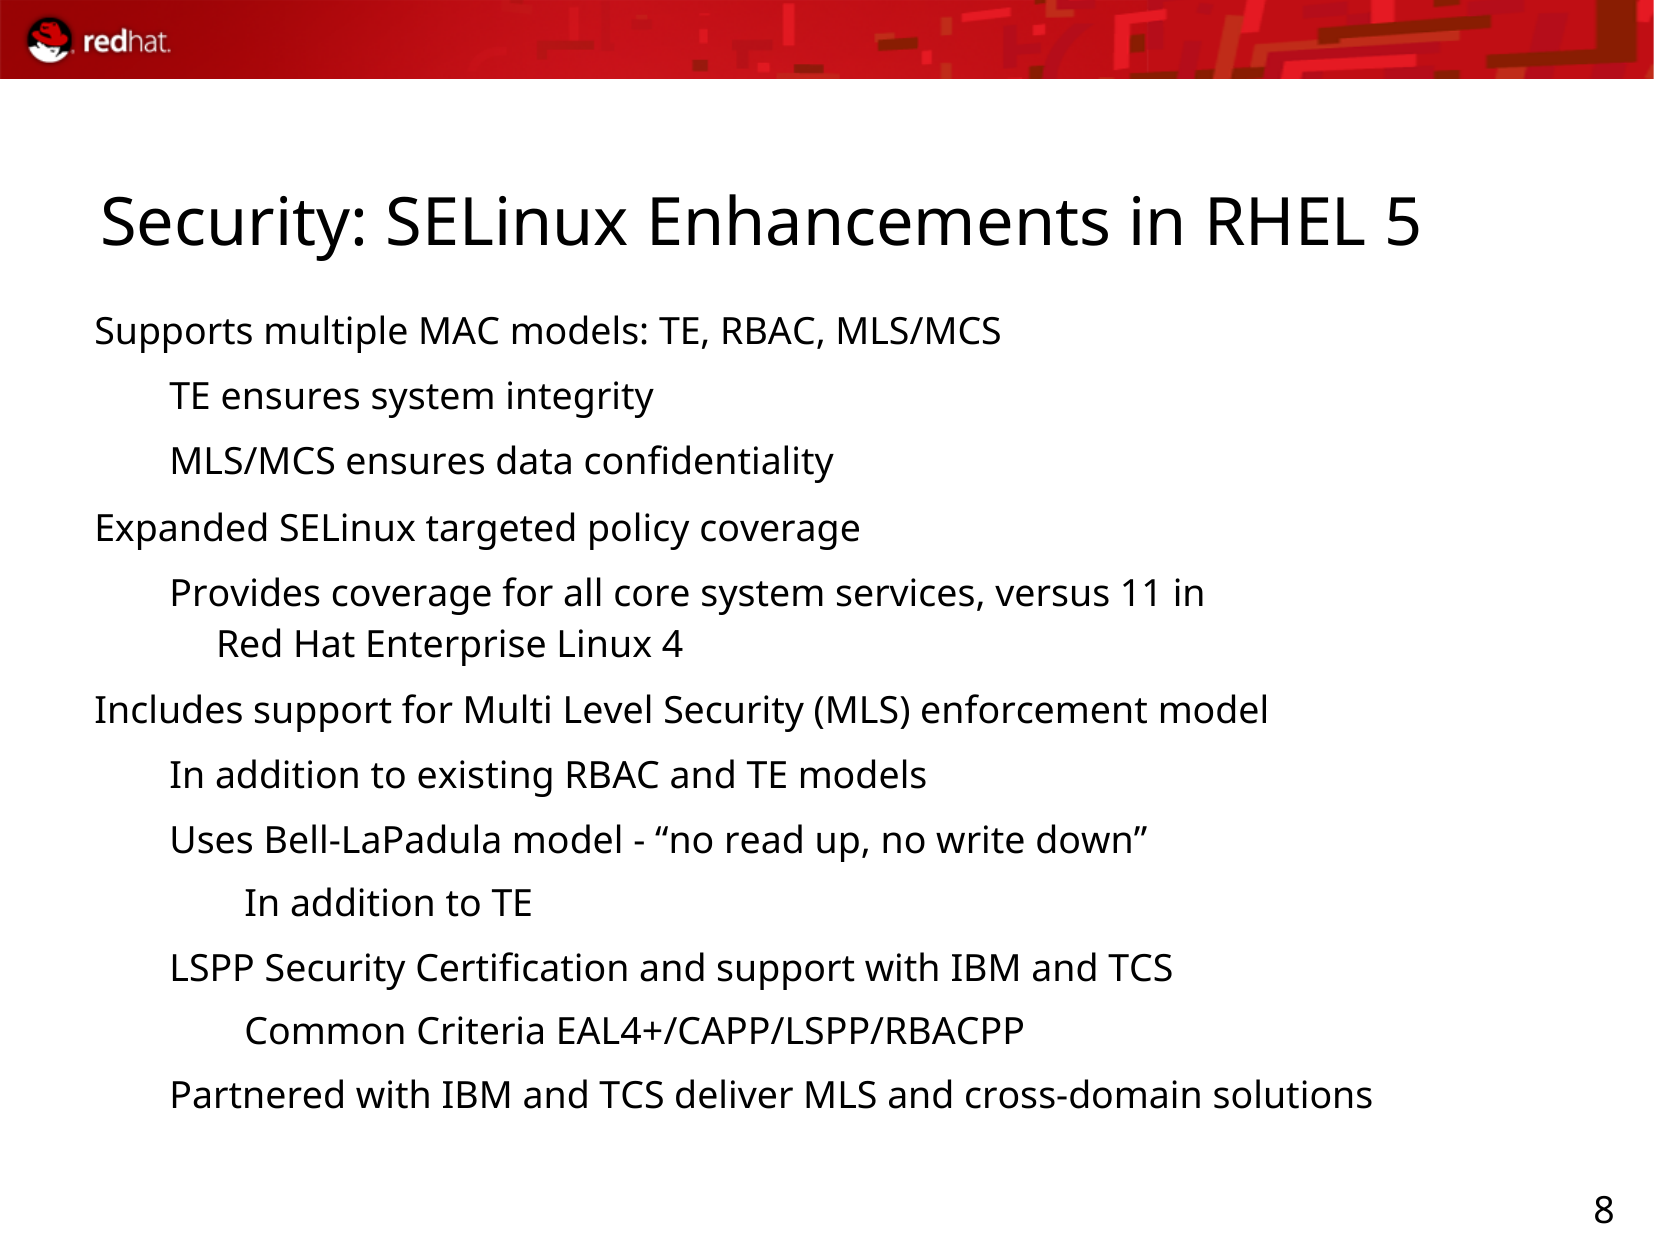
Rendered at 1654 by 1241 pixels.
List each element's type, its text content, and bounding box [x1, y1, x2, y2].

list Supports multiple MAC models: TE, RBAC, MLS/MCS TE ensures system integrity MLS/MCS ensures data confidentiality Expanded SELinux targeted policy coverage Provides coverage for all core system services, versus 11 in Red Hat Enterprise Linux 4 Includes support for Multi Level Security (MLS) enforcement model In addition to existing RBAC and TE models Uses Bell-LaPadula model - “no read up, no write down” In addition to TE LSPP Security Certification and support with IBM and TCS Common Criteria EAL4+/CAPP/LSPP/RBACPP Partnered with IBM and TCS deliver MLS and cross-domain solutions [94, 304, 1500, 1174]
picture [0, 0, 1654, 79]
title Security: SELinux Enhancements in RHEL 5 [100, 164, 1506, 275]
